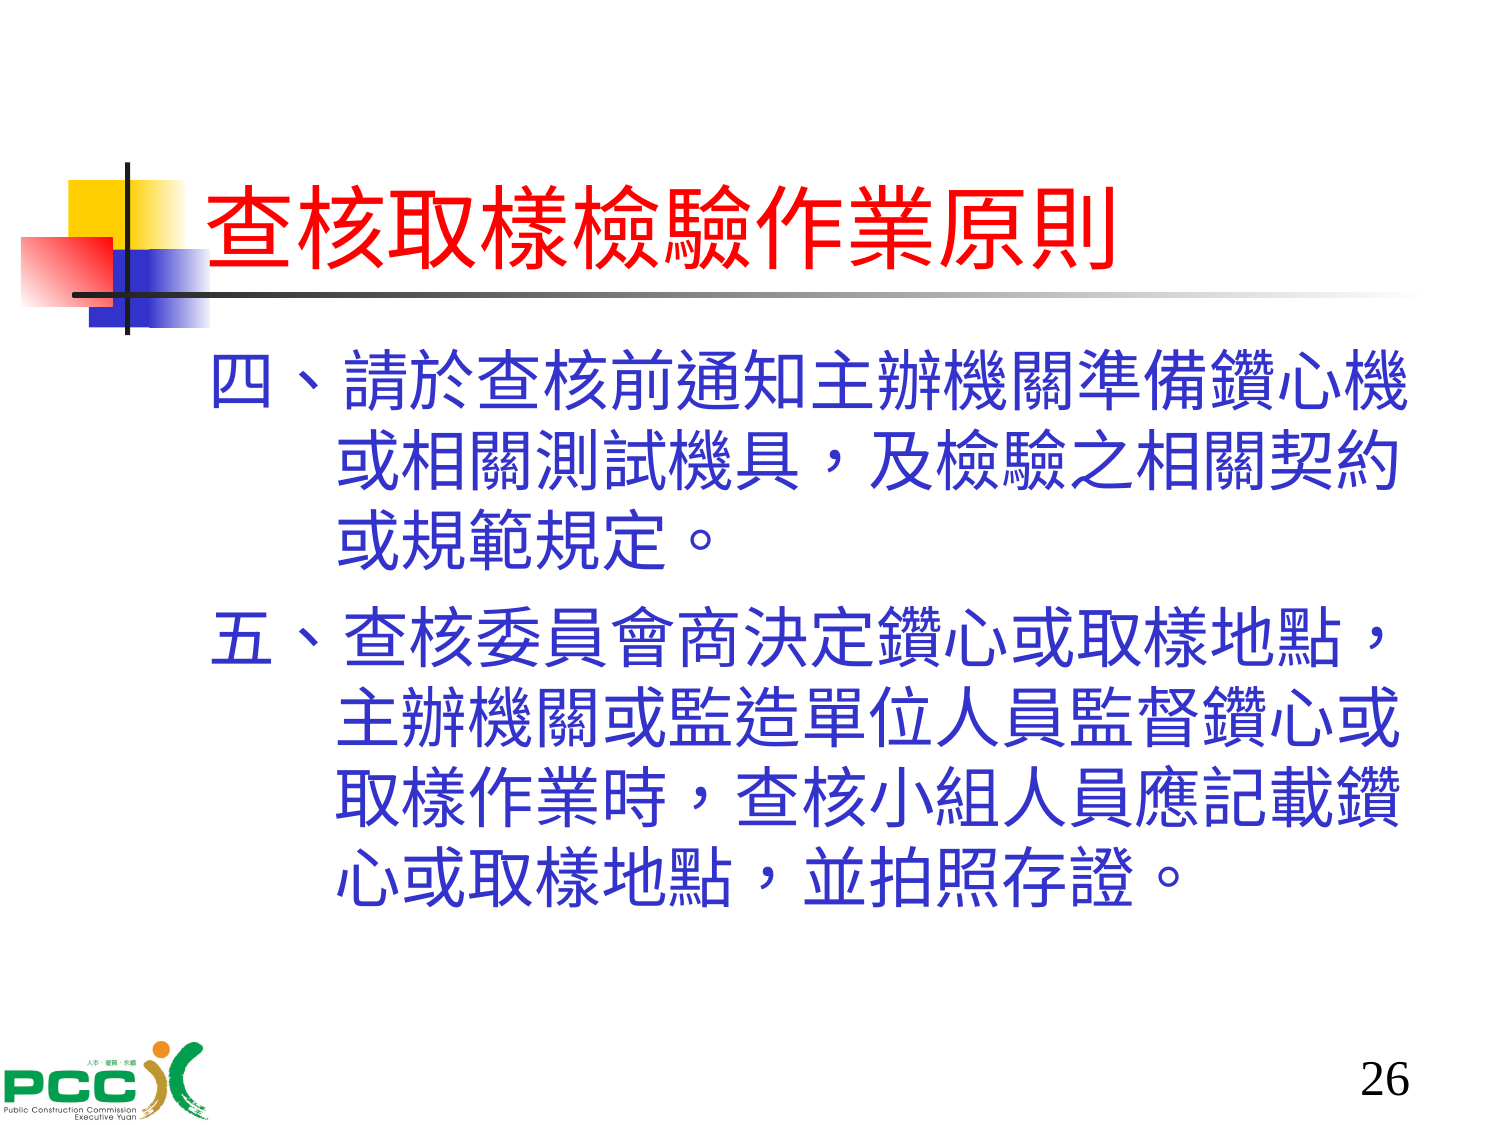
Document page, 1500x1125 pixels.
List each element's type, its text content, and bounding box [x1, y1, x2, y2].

picture [0, 1037, 226, 1125]
list 四、請於查核前通知主辦機關準備鑽心機或相關測試機具，及檢驗之相關契約或規範規定。 五、查核委員會商決定鑽心或取樣地點，主辦機關或監造單位人員監督鑽心或取樣作業時，查核小組人員應記載鑽心或取樣地點，並拍照存證。 [193, 331, 1469, 1007]
title 查核取樣檢驗作業原則 [188, 101, 1468, 289]
